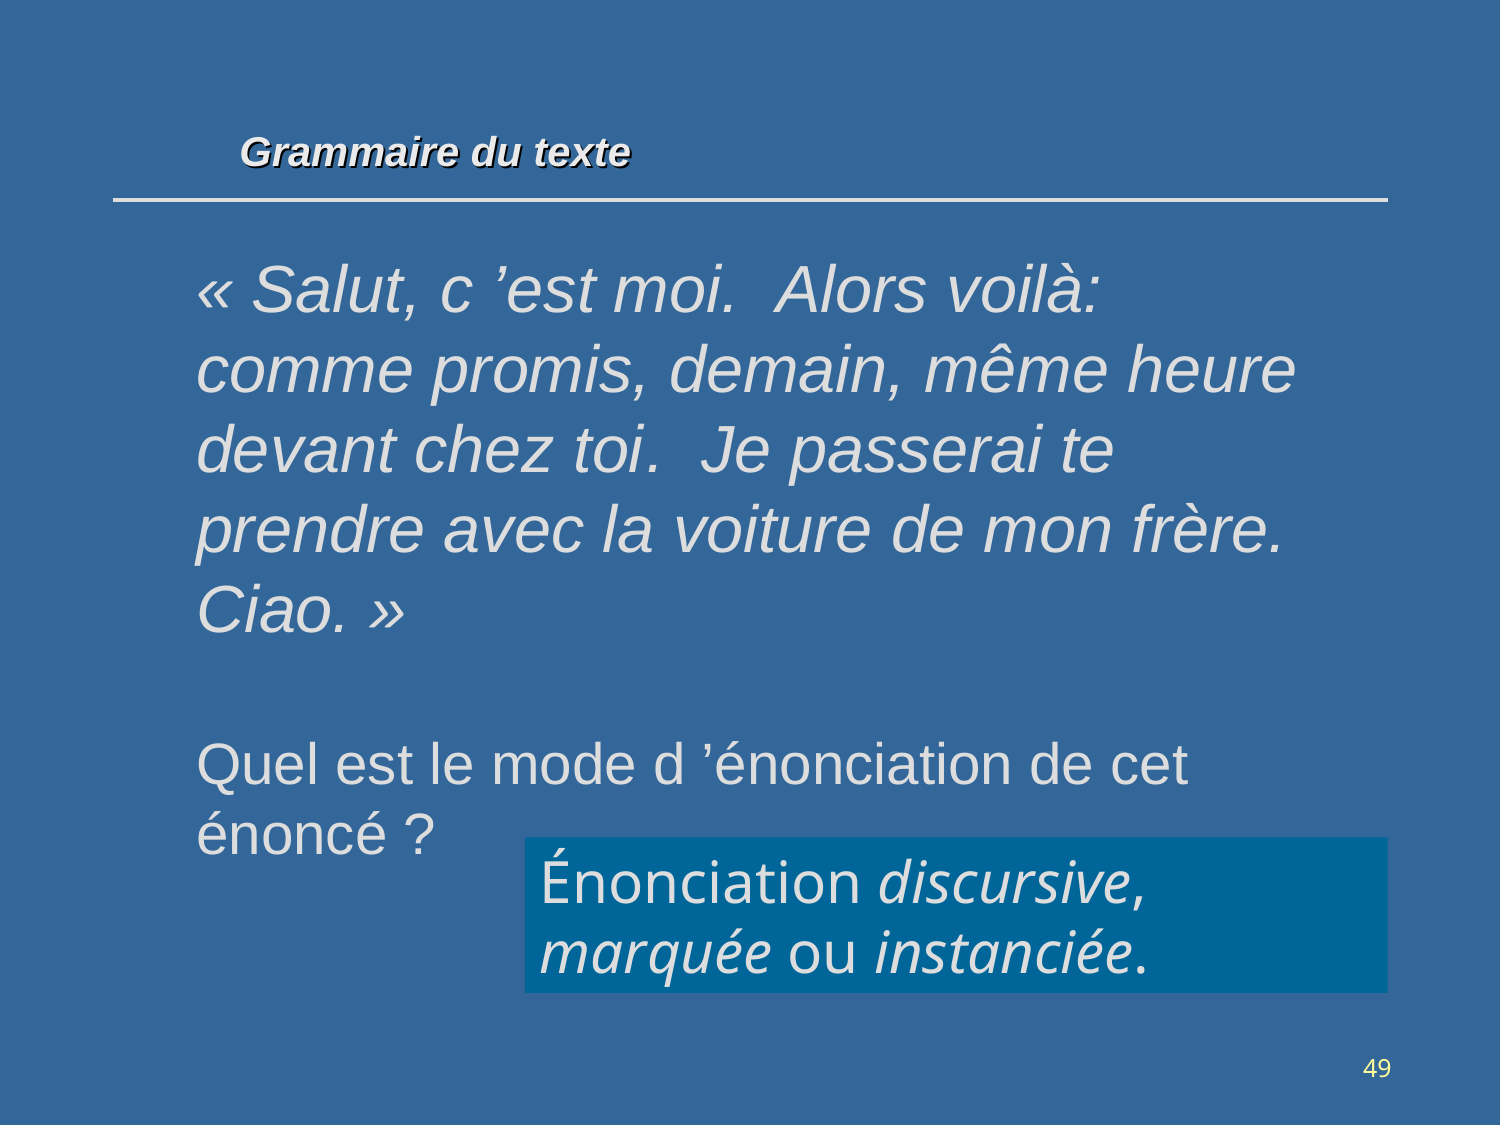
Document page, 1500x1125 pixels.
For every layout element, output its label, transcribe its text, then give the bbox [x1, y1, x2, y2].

text_box Grammaire du texte [224, 116, 647, 183]
text_box Énonciation discursive, marquée ou instanciée. [524, 837, 1388, 993]
text_box « Salut, c ’est moi. Alors voilà: comme promis, demain, même heure devant chez toi . Je passerai te prendre avec la voiture de mon frère. Ciao. » Quel est le mode d ’énonciation de cet énoncé ? [181, 238, 1319, 874]
